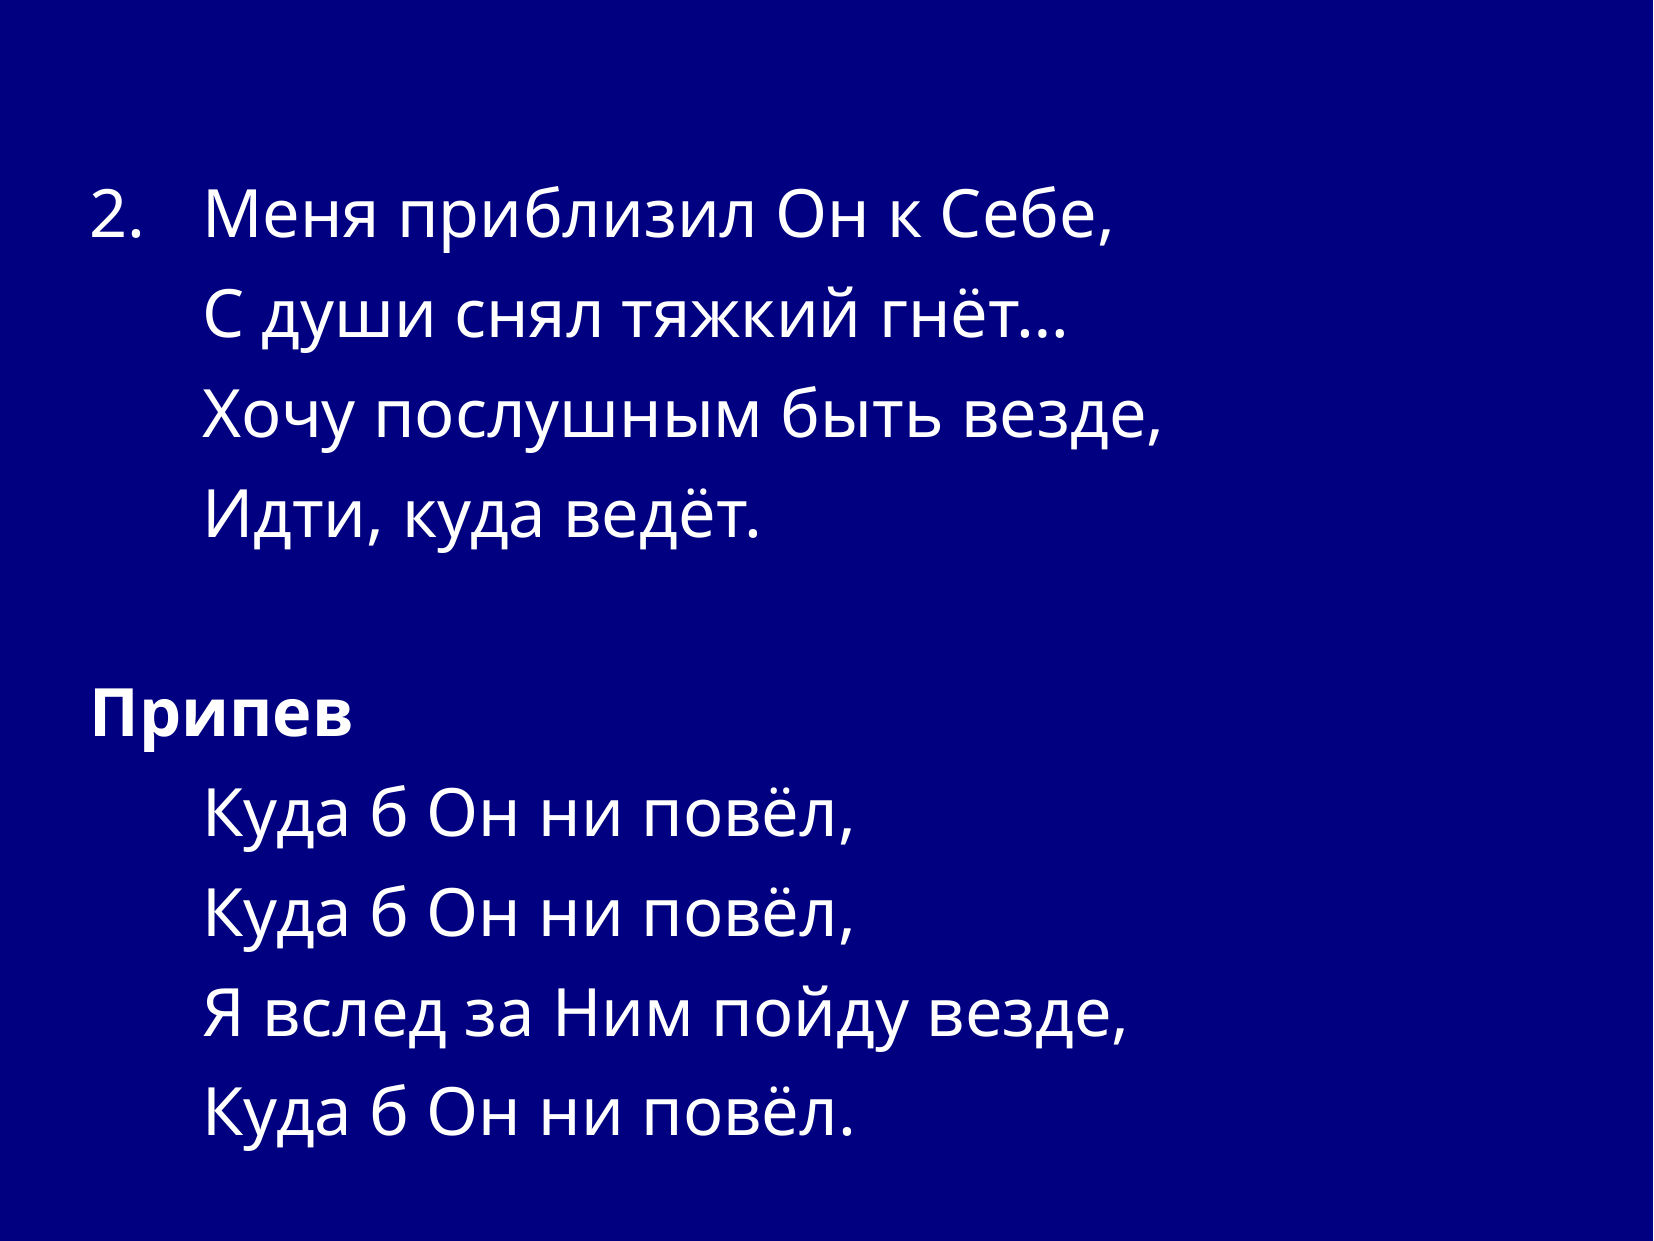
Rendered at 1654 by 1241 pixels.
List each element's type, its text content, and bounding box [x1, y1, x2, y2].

text_box 2. Меня приблизил Он к Себе, С души снял тяжкий гнёт… Хочу послушным быть везде, Идти, куда ведёт. Припев Куда б Он ни повёл, Куда б Он ни повёл, Я вслед за Ним пойду везде, Куда б Он ни повёл. [75, 150, 1576, 1163]
